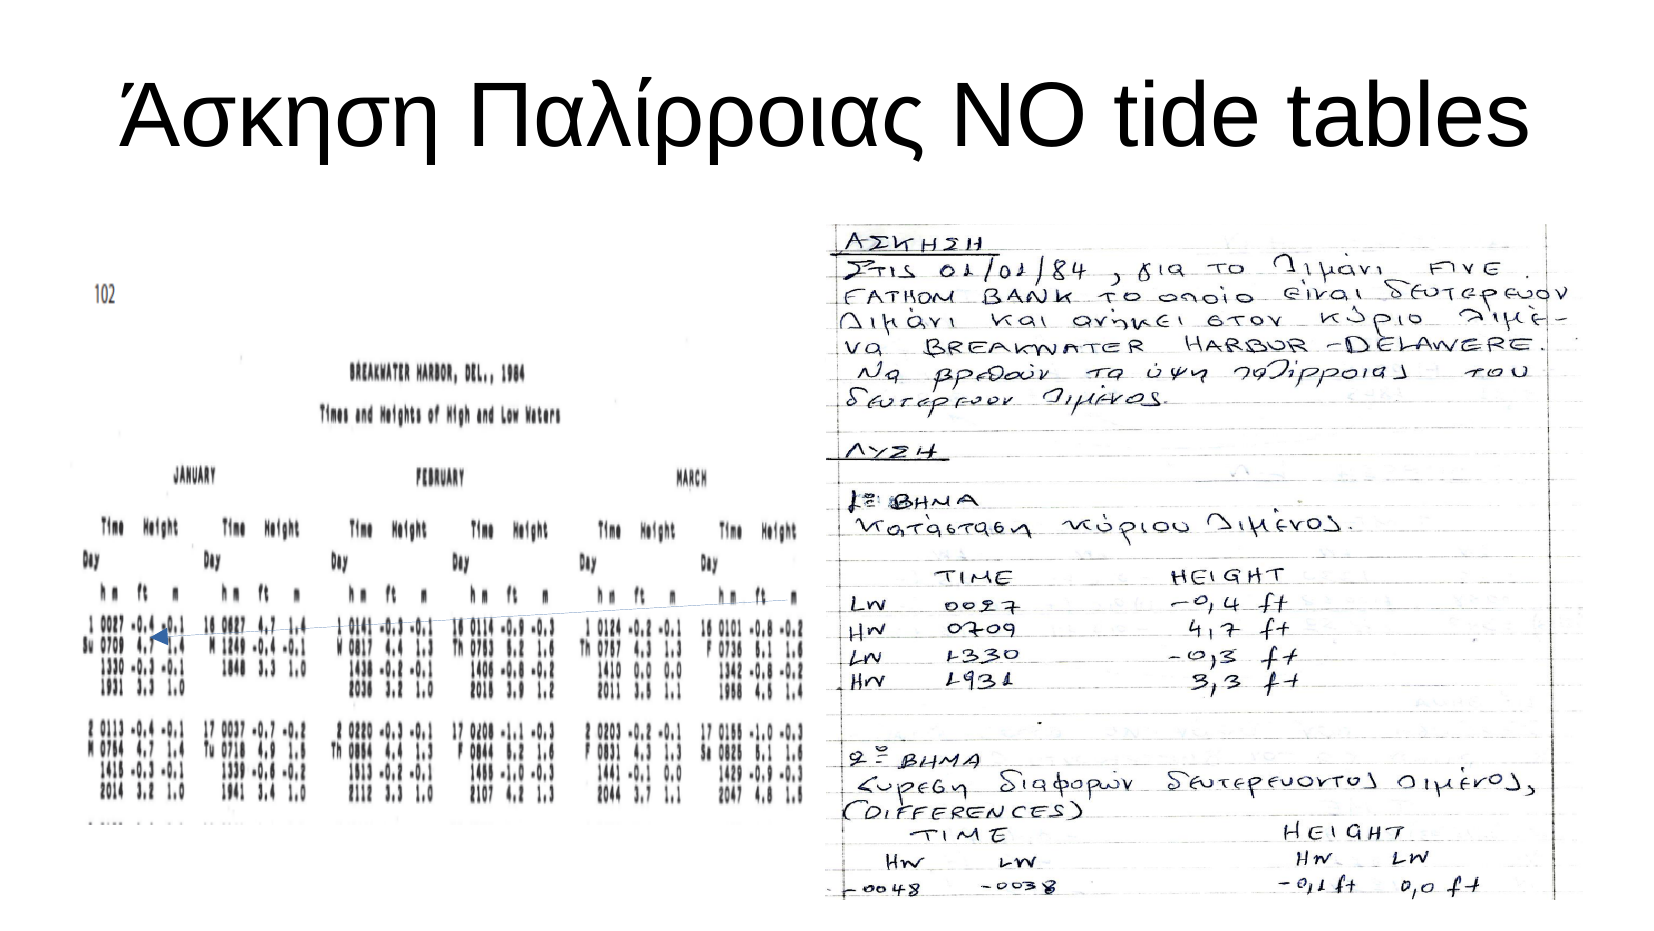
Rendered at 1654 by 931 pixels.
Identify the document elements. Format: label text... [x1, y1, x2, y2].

picture [56, 217, 1583, 901]
title Άσκηση Παλίρροιας NO tide tables [82, 37, 1571, 193]
